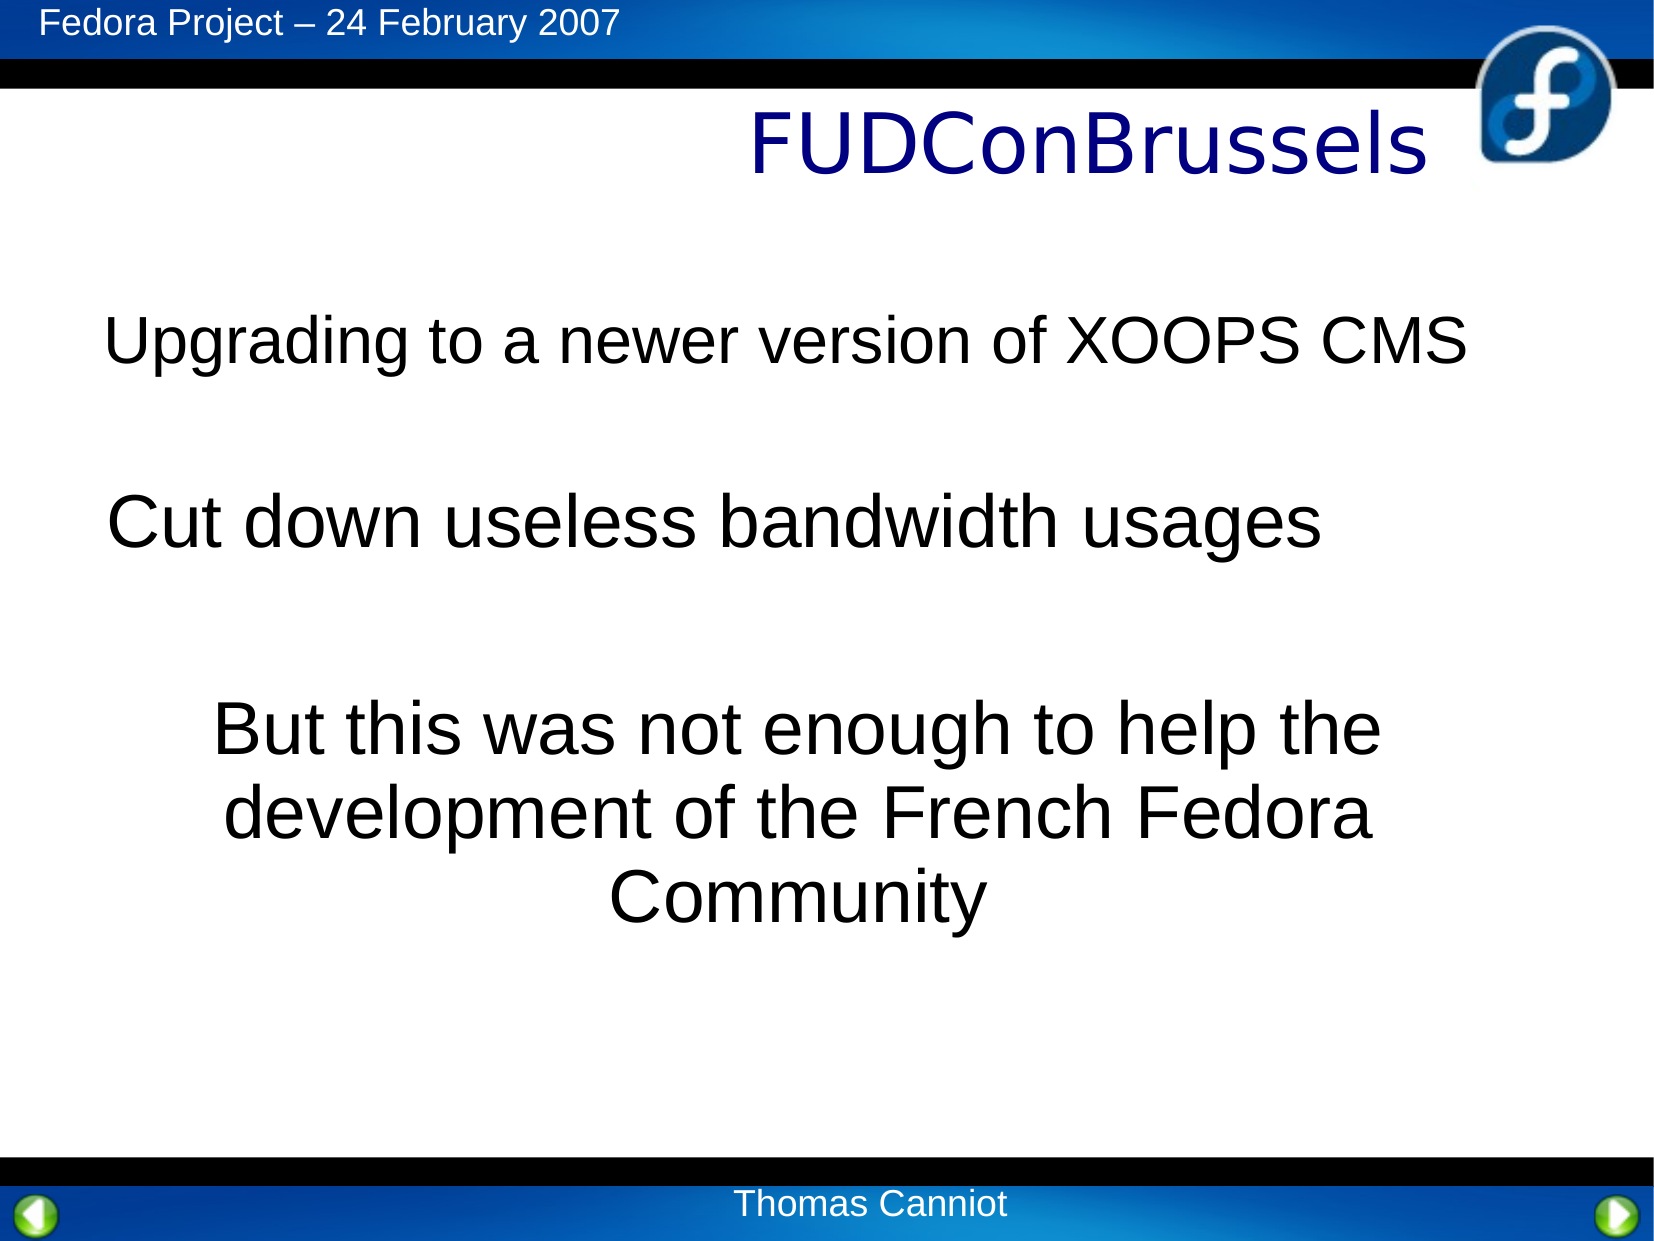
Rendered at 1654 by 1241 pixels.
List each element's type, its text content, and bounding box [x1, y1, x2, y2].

picture [953, 1198, 962, 1213]
text_box Cut down useless bandwidth usages [91, 472, 1506, 611]
picture [910, 1206, 920, 1213]
picture [0, 1186, 1654, 1241]
text_box Upgrading to a newer version of XOOPS CMS [88, 295, 1625, 410]
picture [0, 0, 1654, 266]
picture [932, 1198, 941, 1213]
picture [981, 1198, 992, 1214]
text_box But this was not enough to help the development of the French Fedora Community [150, 679, 1447, 1028]
